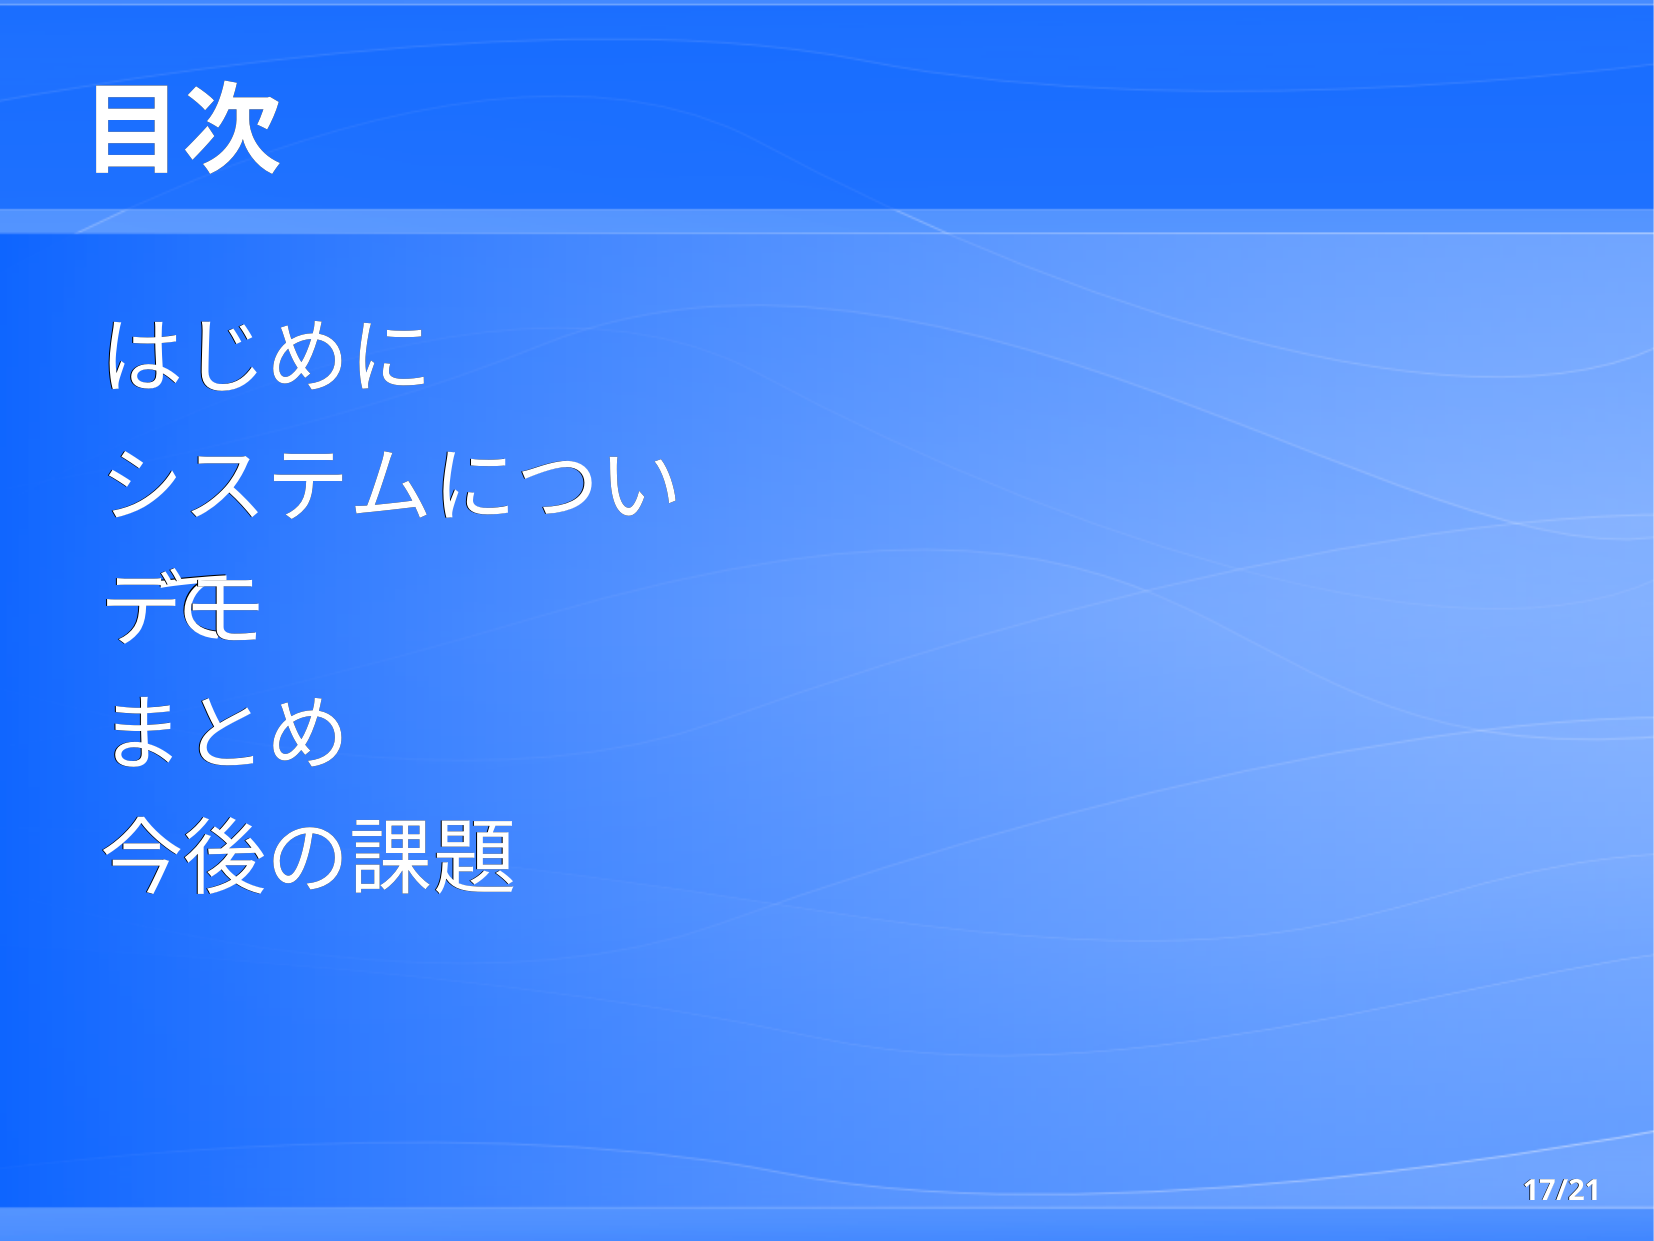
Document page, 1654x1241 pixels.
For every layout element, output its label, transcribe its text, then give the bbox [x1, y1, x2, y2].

picture [0, 0, 1654, 1241]
list 今後の課題 [82, 791, 709, 881]
list まとめ [82, 667, 709, 768]
list システムについて [82, 419, 709, 509]
list はじめに [82, 290, 709, 384]
list デモ [82, 543, 709, 644]
title 目次 [23, 8, 1625, 237]
